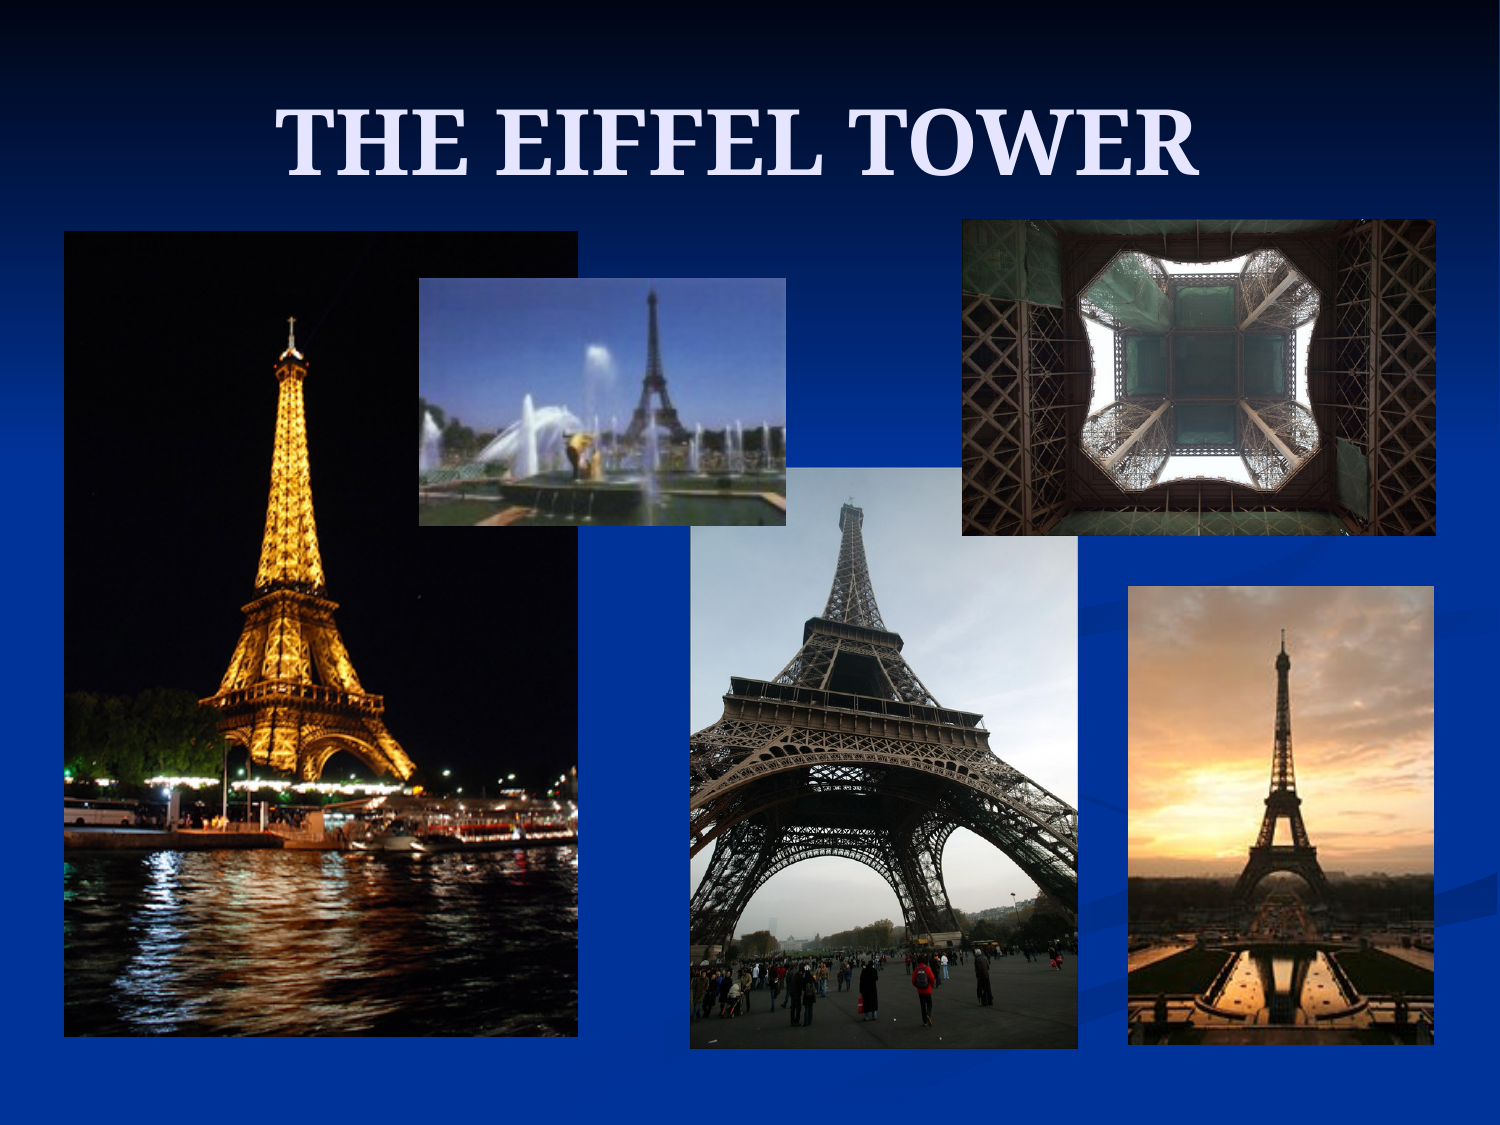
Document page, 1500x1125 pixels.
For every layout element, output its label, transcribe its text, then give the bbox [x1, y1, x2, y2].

title THE EIFFEL TOWER [75, 45, 1425, 233]
picture [1128, 586, 1434, 1045]
picture [64, 219, 1436, 1049]
